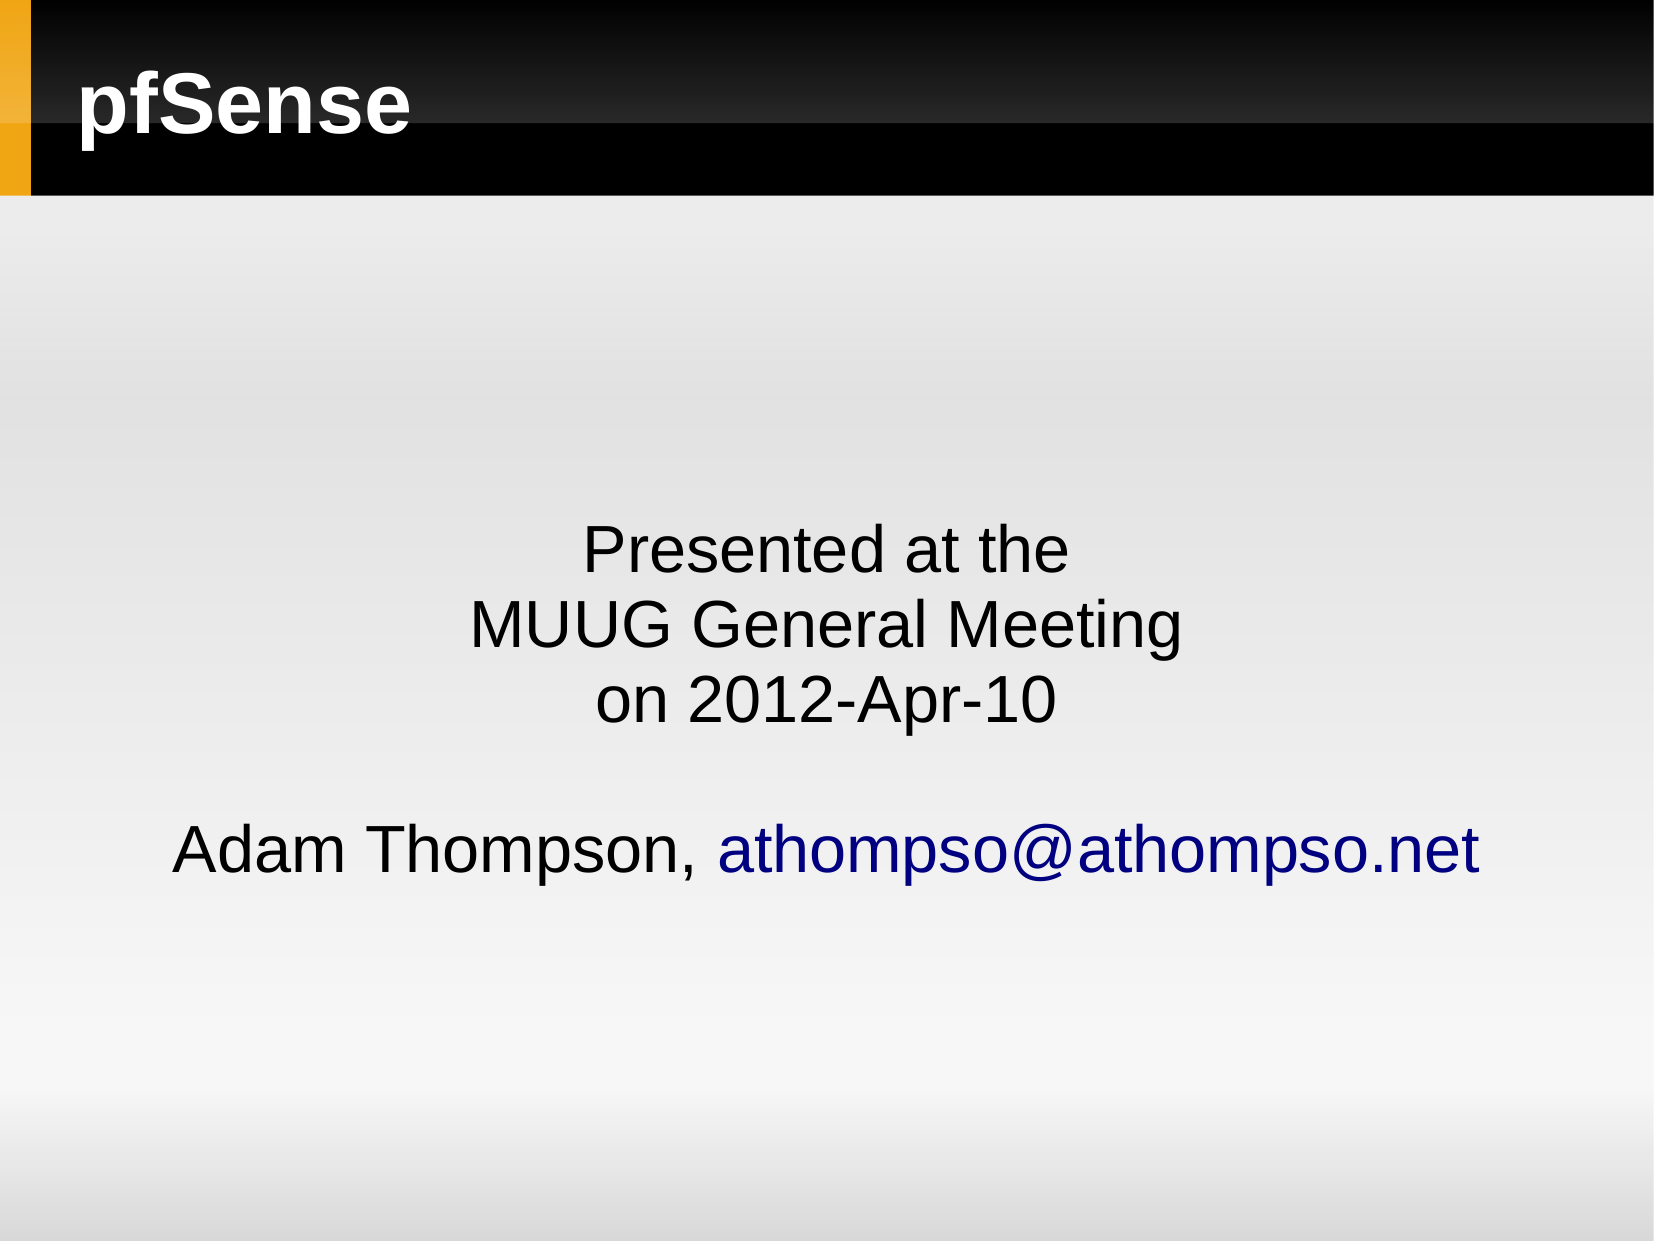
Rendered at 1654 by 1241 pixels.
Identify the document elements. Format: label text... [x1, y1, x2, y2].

picture [0, 0, 1654, 1241]
subtitle Presented at the MUUG General Meeting on 2012-Apr-10 Adam Thompson, athompso@athompso.net [82, 290, 1571, 1109]
title pfSense [76, 0, 1565, 208]
